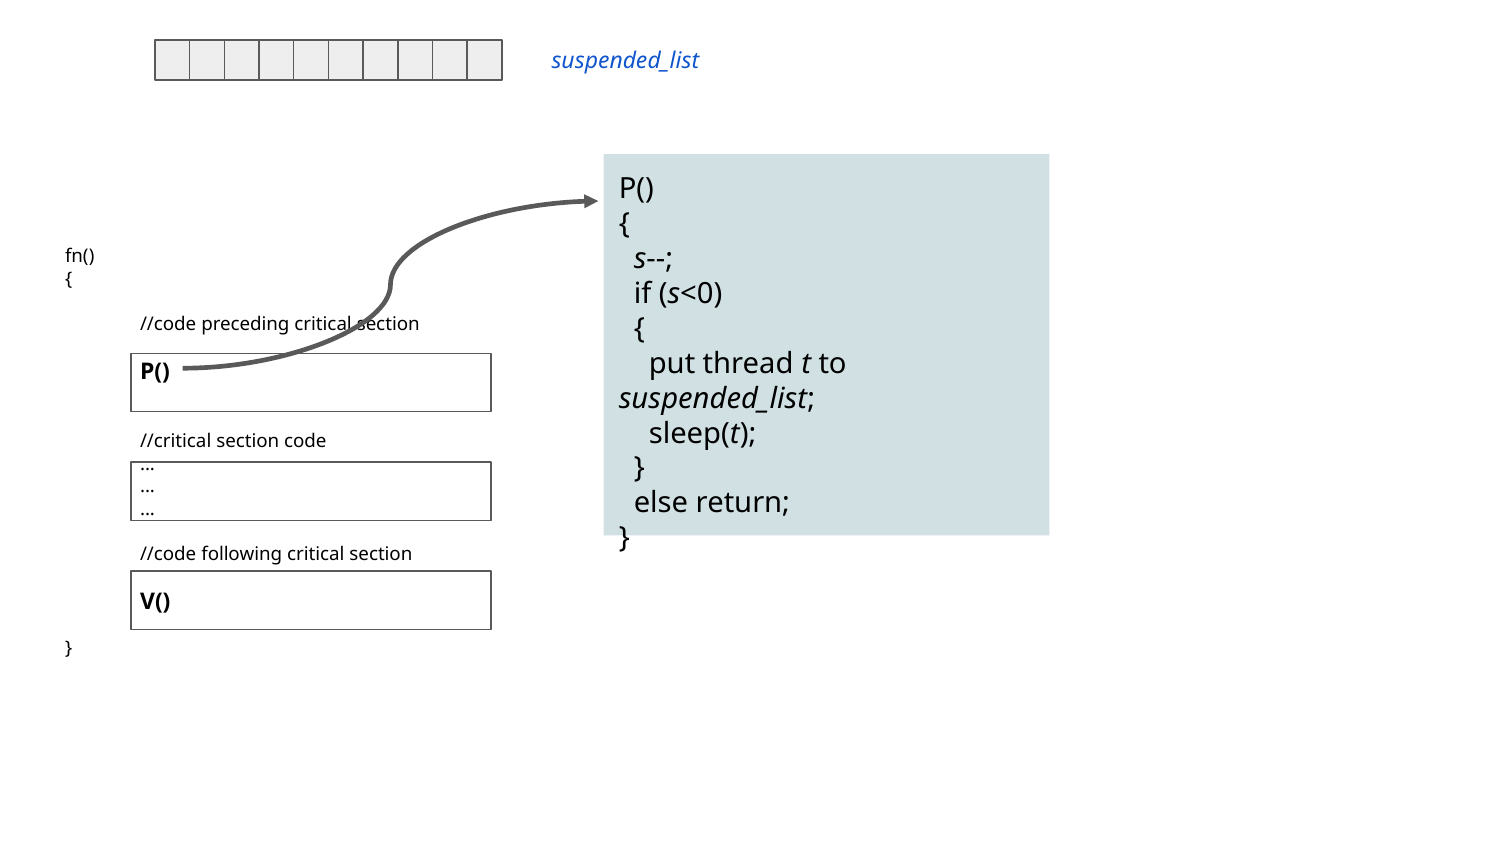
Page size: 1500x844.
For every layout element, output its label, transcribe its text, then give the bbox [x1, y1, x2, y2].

text_box P() { s--; if (s<0) { put thread t to suspended_list; sleep(t); } else return; } [603, 154, 1050, 536]
text_box suspended_list [536, 32, 724, 87]
text_box [154, 39, 502, 80]
text_box fn() { //code preceding critical section P() //critical section code ... ... ... //code following critical section V() } [49, 228, 592, 456]
